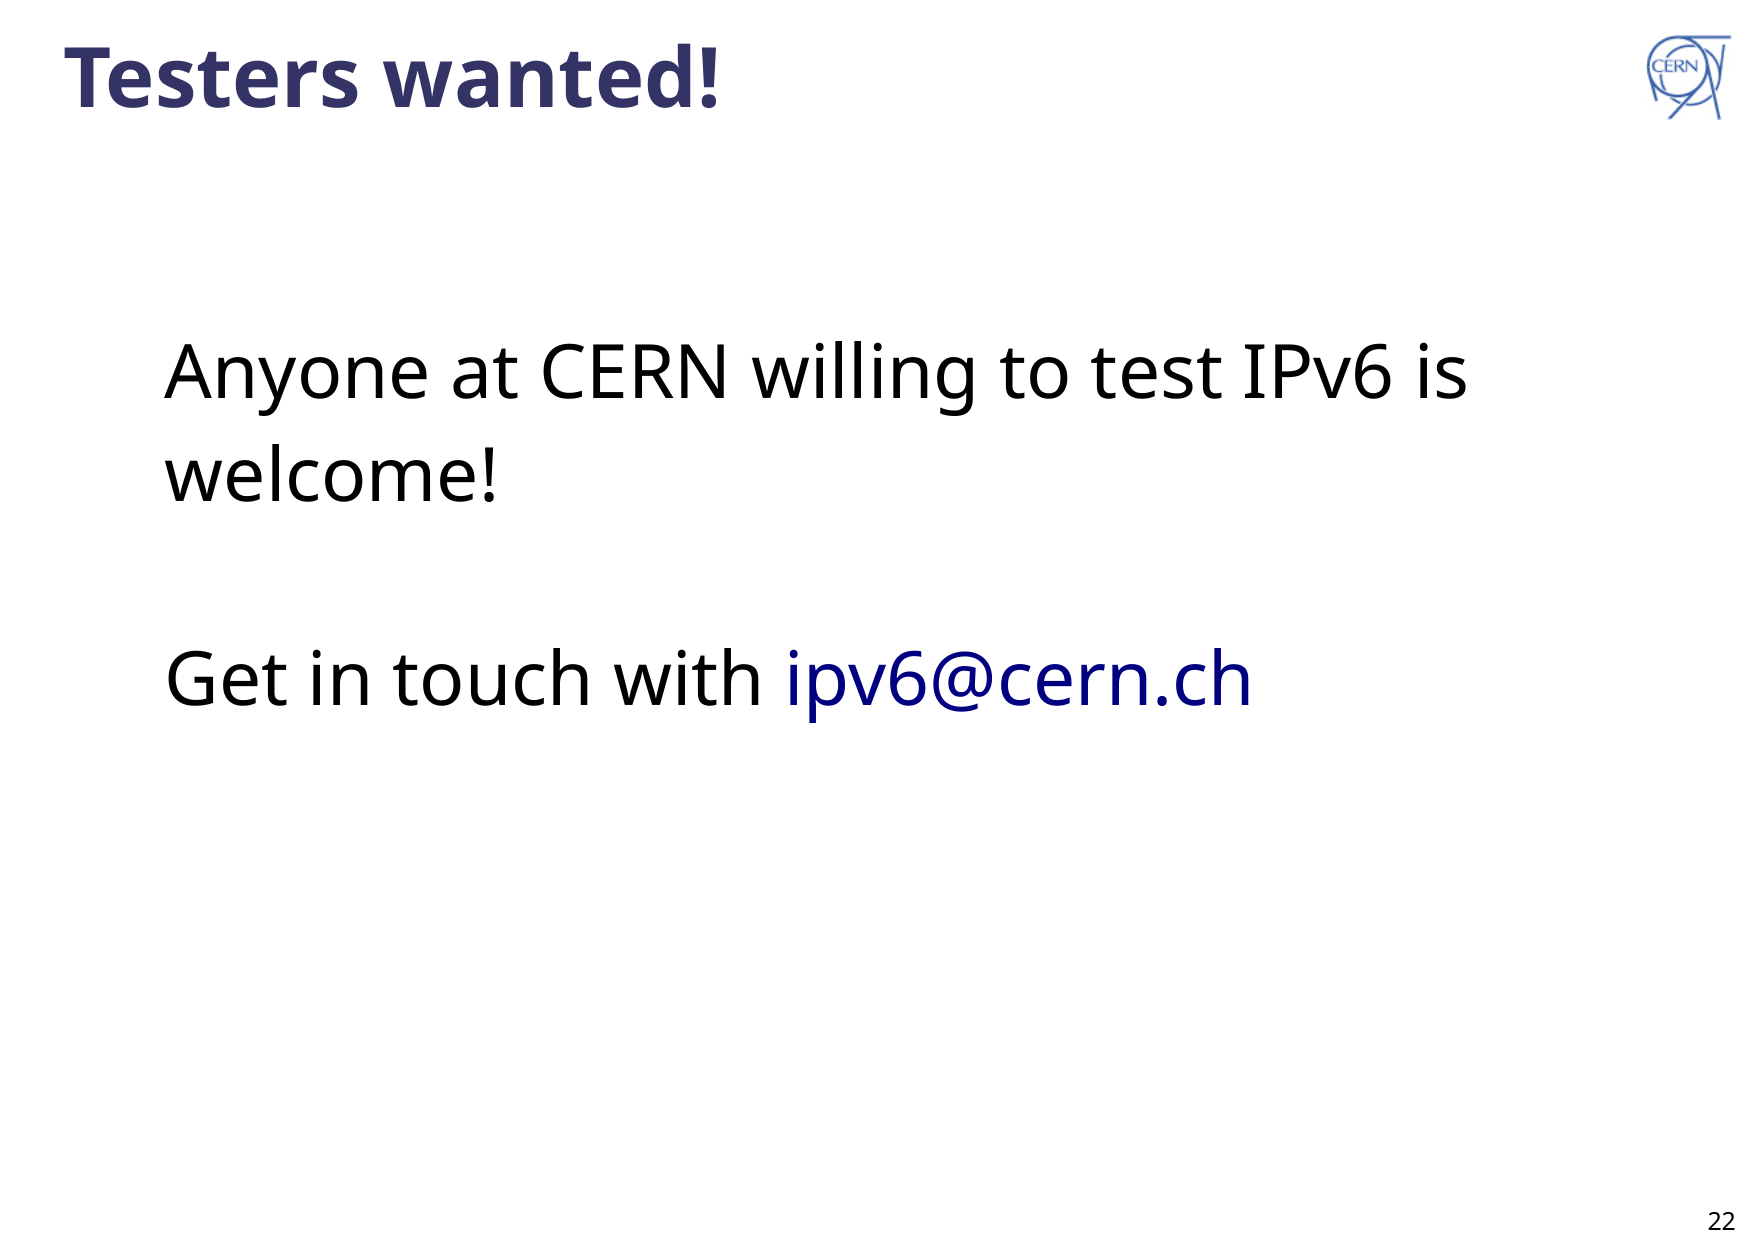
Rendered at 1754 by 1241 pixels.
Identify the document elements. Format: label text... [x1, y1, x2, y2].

title Testers wanted! [63, 0, 1621, 166]
text_box Anyone at CERN willing to test IPv6 is welcome! Get in touch with ipv6@cern.ch [150, 311, 1669, 780]
picture [1646, 34, 1732, 120]
